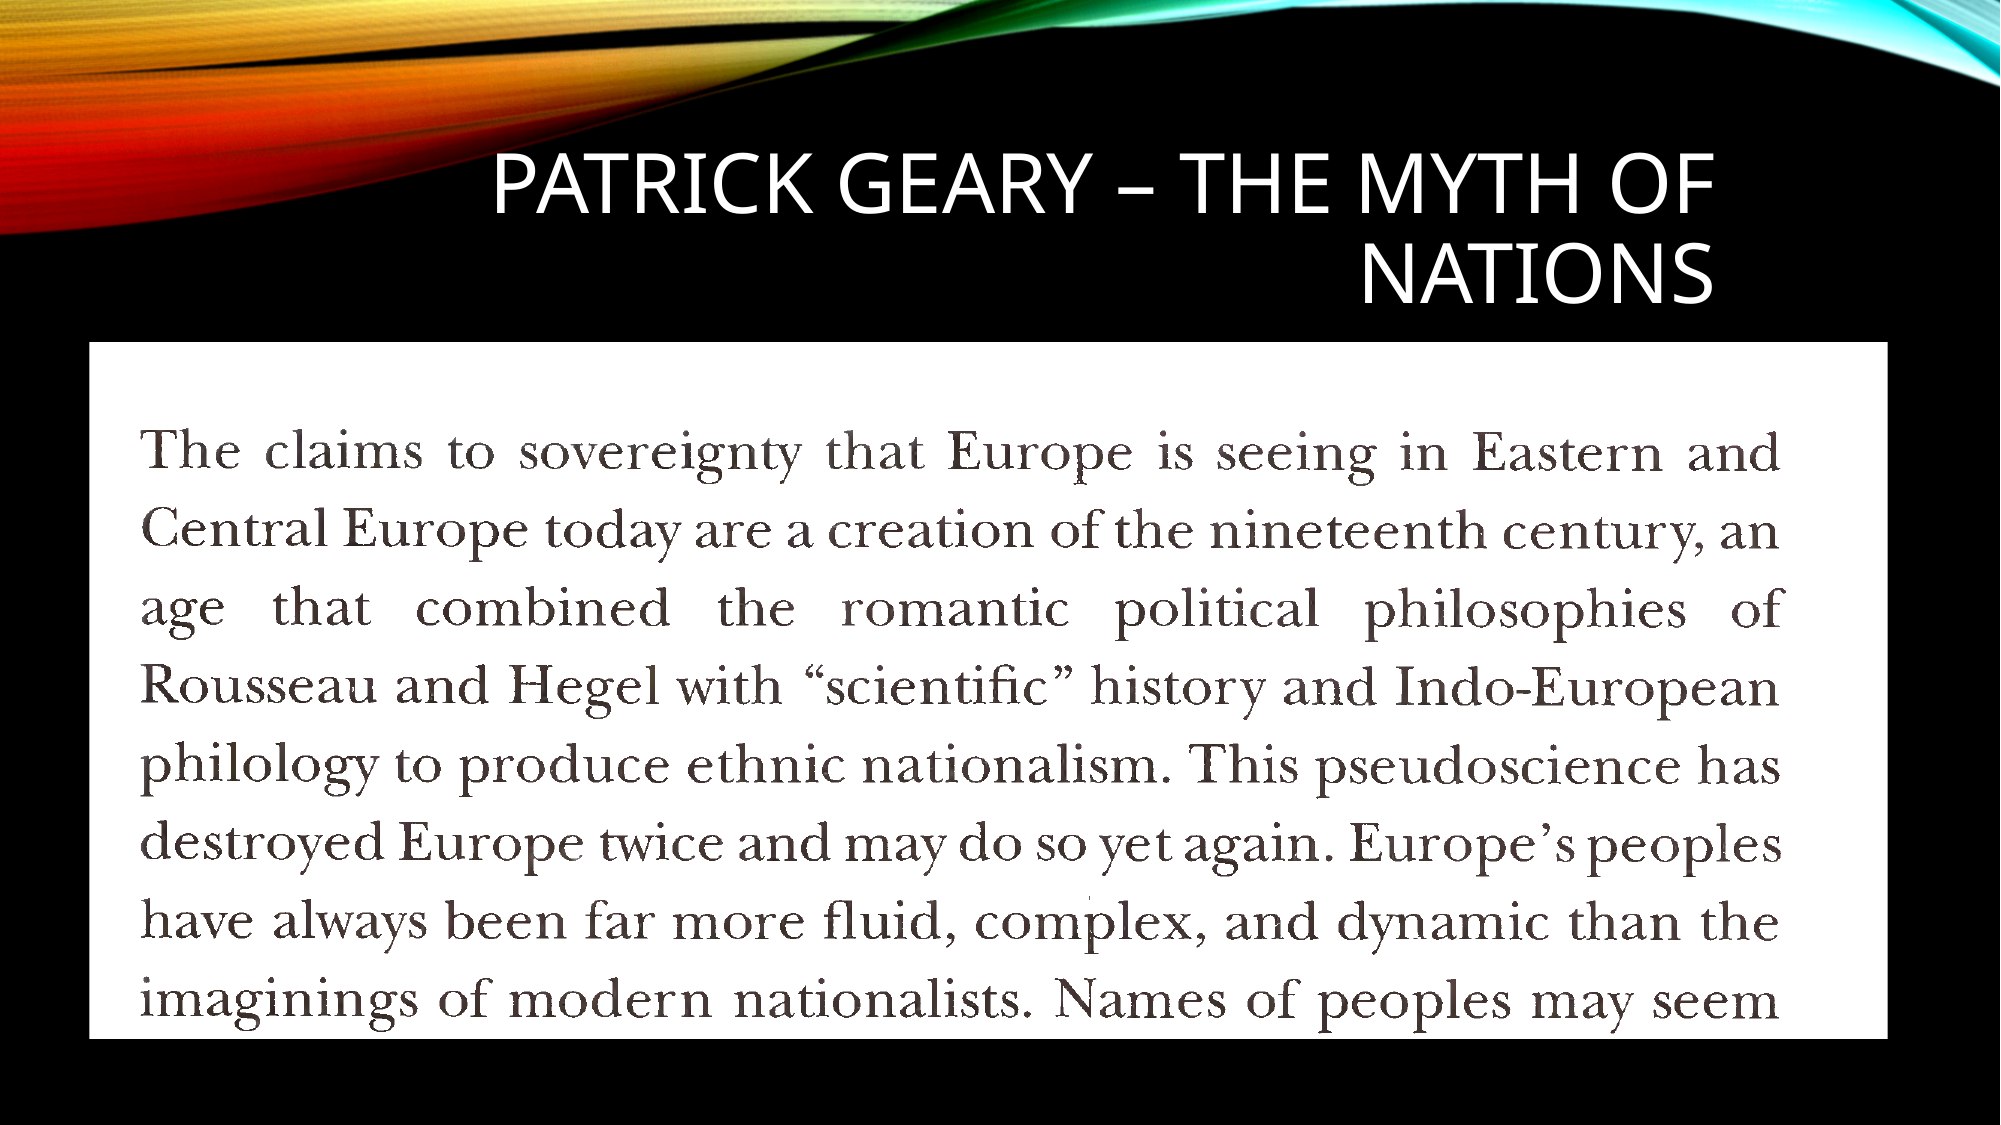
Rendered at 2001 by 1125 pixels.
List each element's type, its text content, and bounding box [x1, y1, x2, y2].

picture [89, 342, 1888, 1039]
title PatriCk Geary – The Myth Of Nations [474, 125, 1888, 338]
